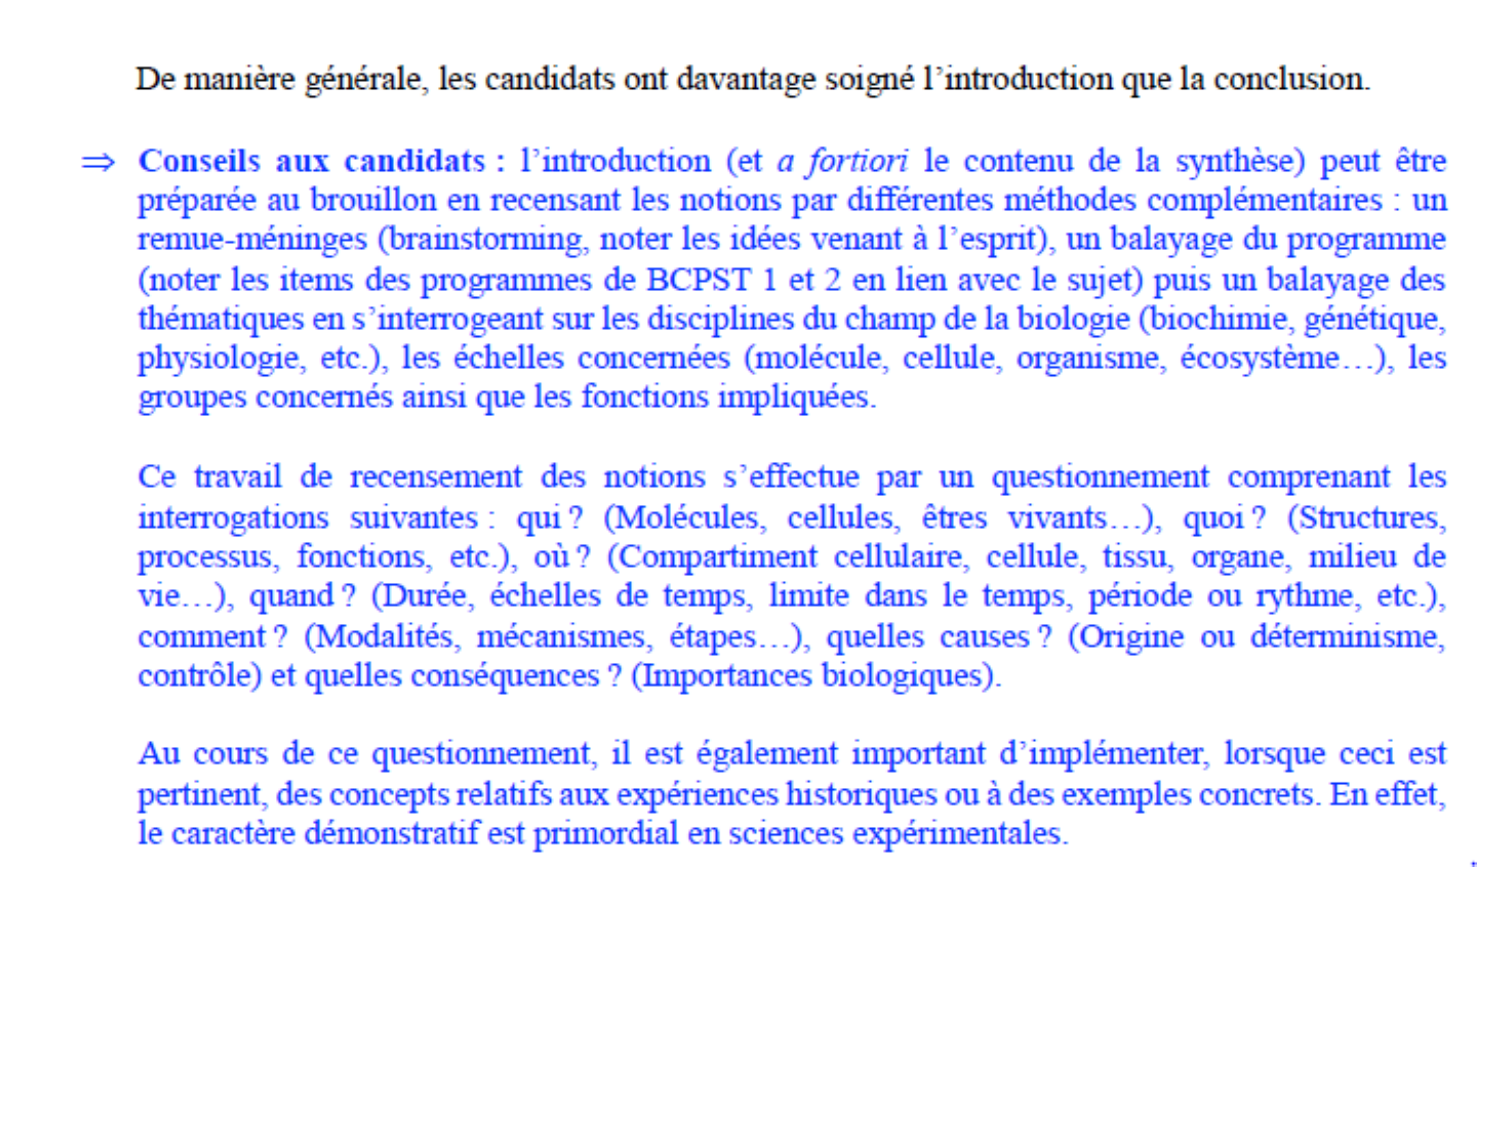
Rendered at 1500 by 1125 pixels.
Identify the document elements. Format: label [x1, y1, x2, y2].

picture [33, 47, 1477, 867]
